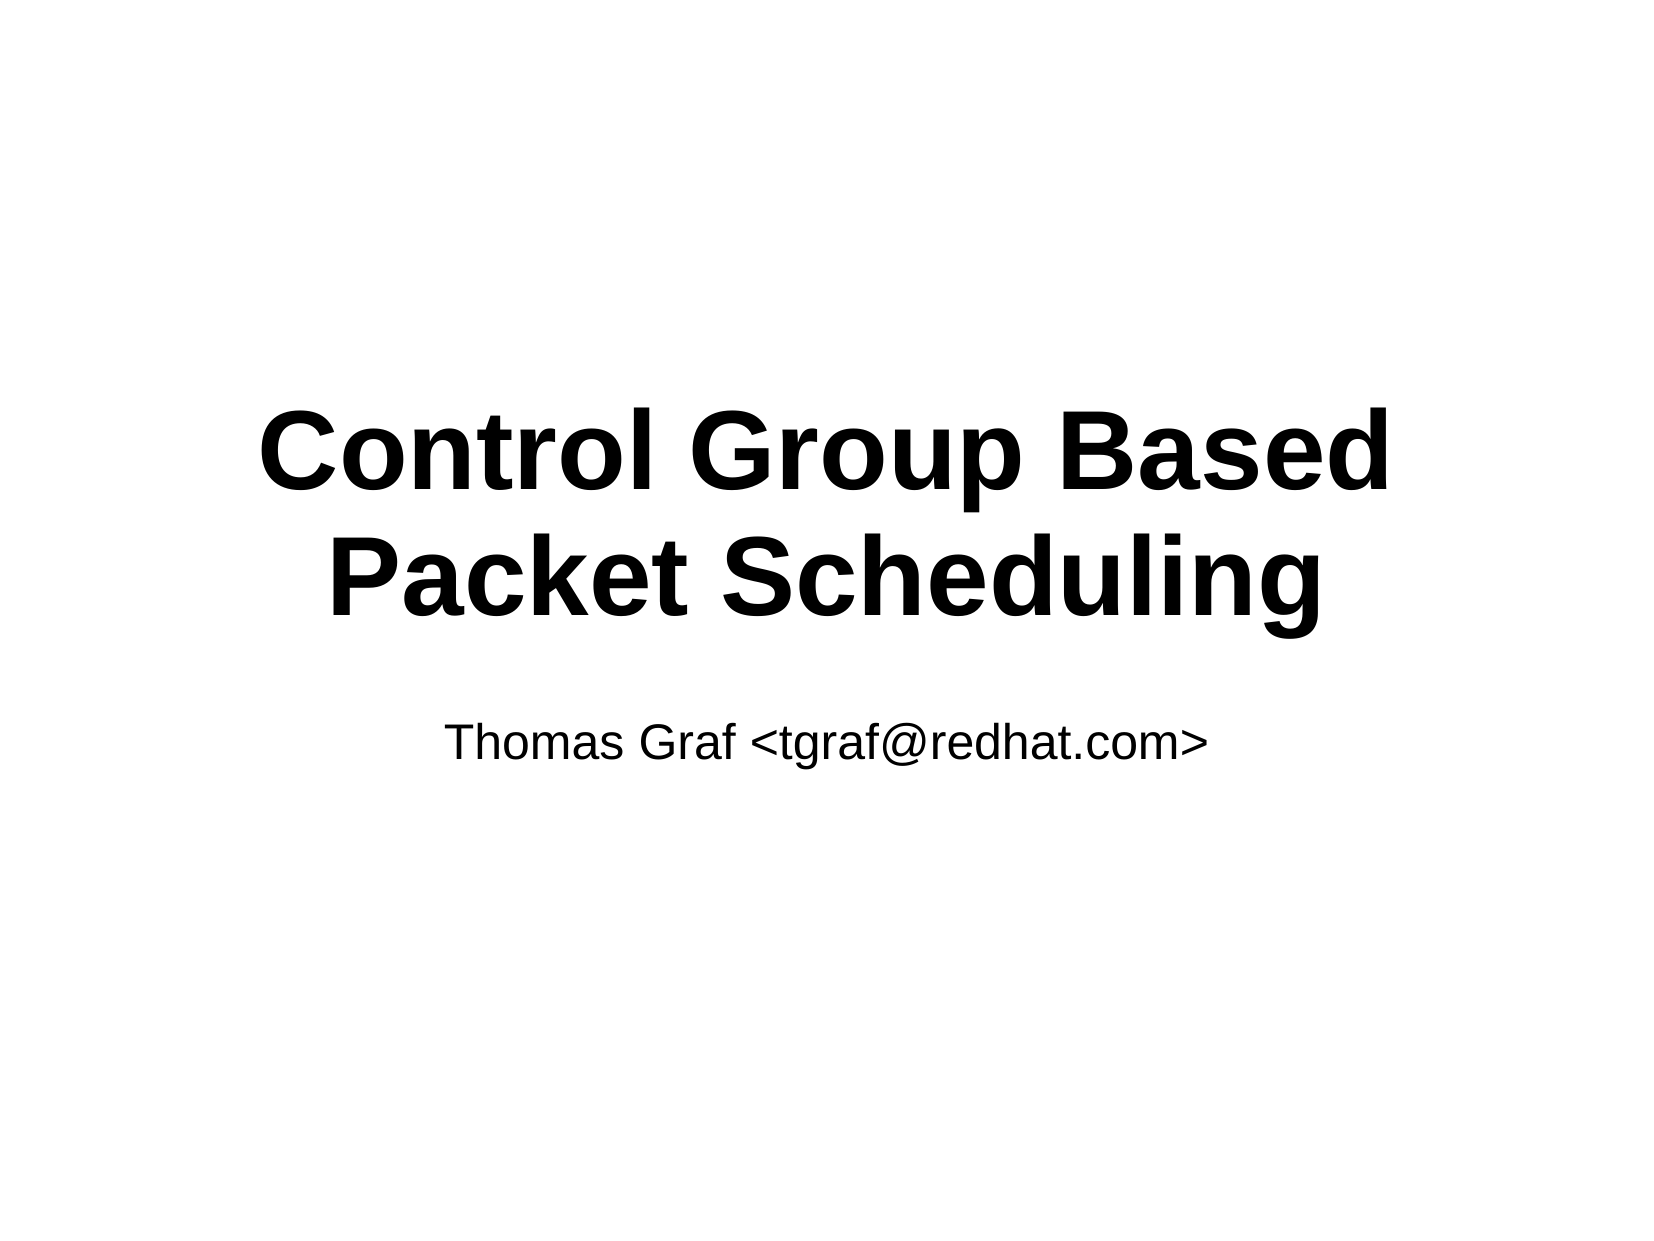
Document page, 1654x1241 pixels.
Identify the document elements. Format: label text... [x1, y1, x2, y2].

subtitle Control Group Based Packet Scheduling Thomas Graf <tgraf@redhat.com> [82, 49, 1571, 1109]
